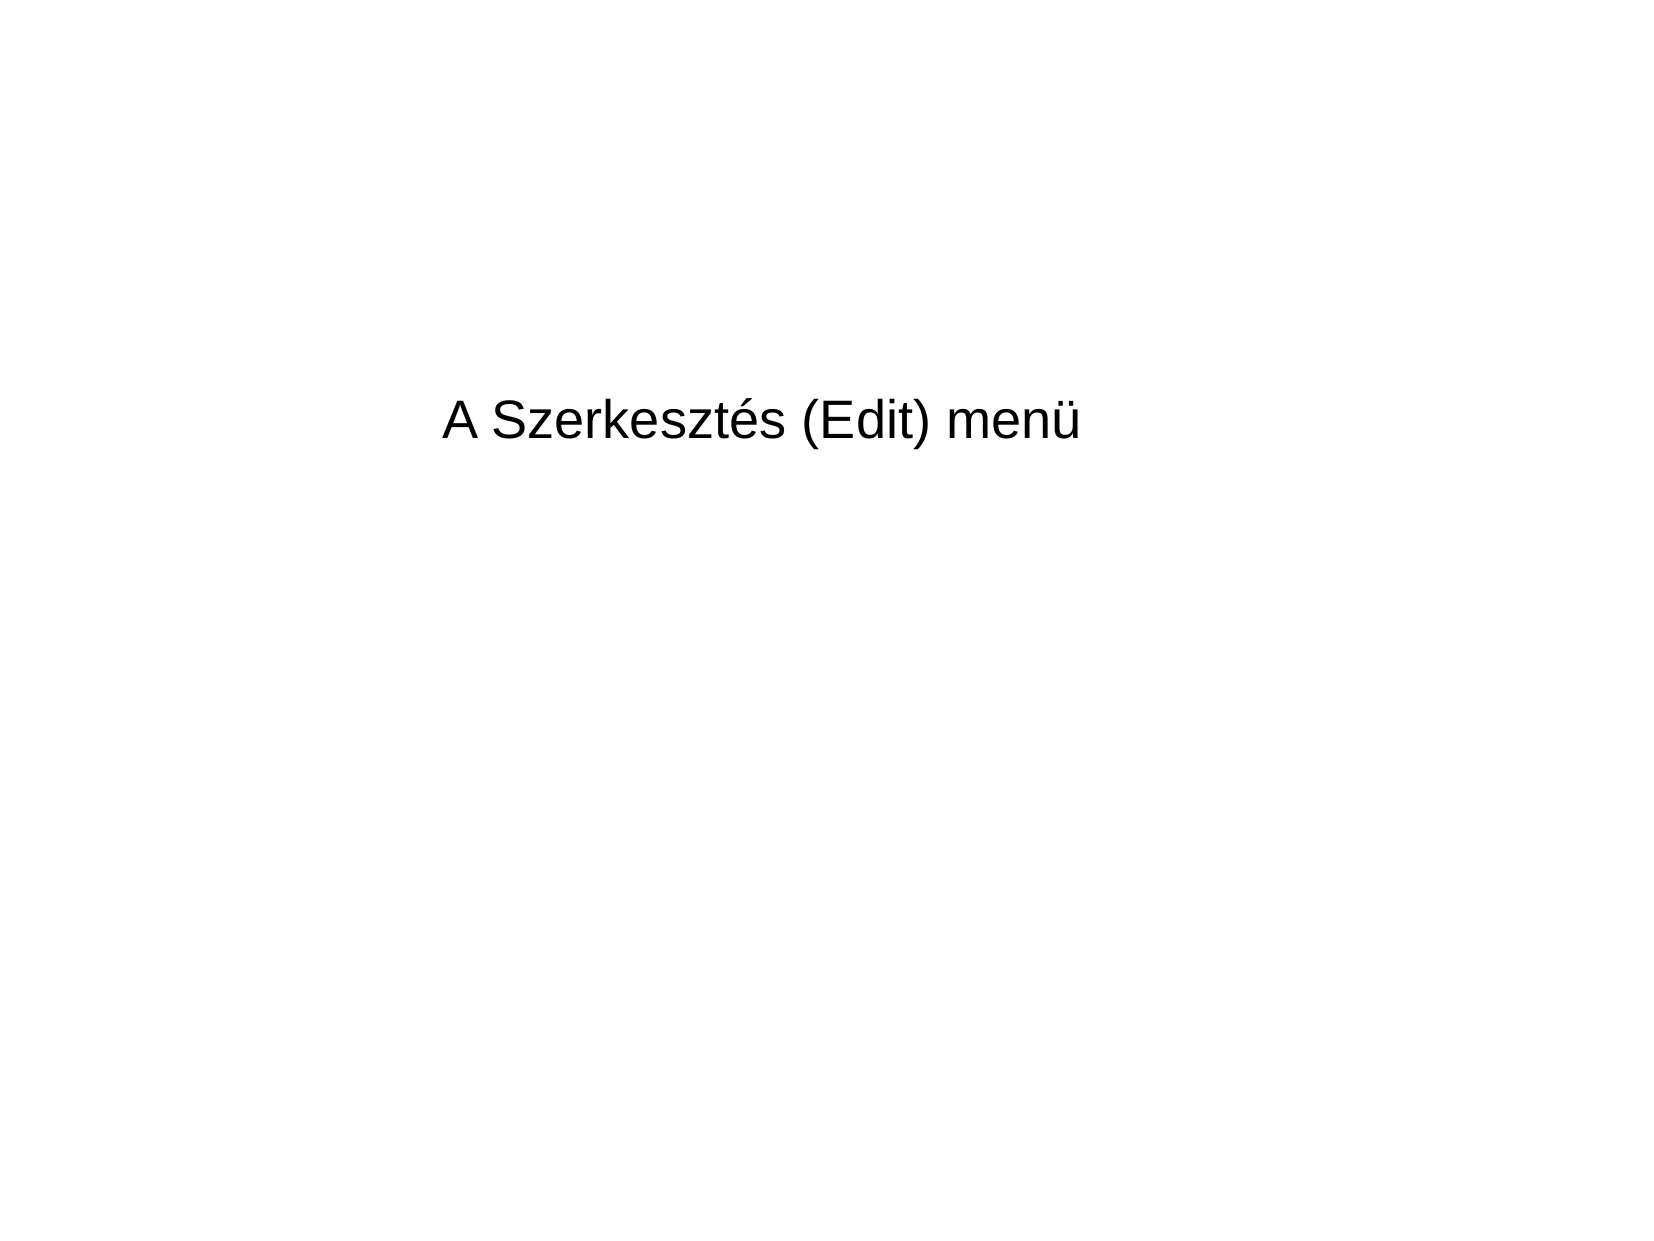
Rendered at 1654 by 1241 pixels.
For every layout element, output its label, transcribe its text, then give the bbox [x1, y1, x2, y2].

text_box A Szerkesztés (Edit) menü [428, 382, 1109, 458]
